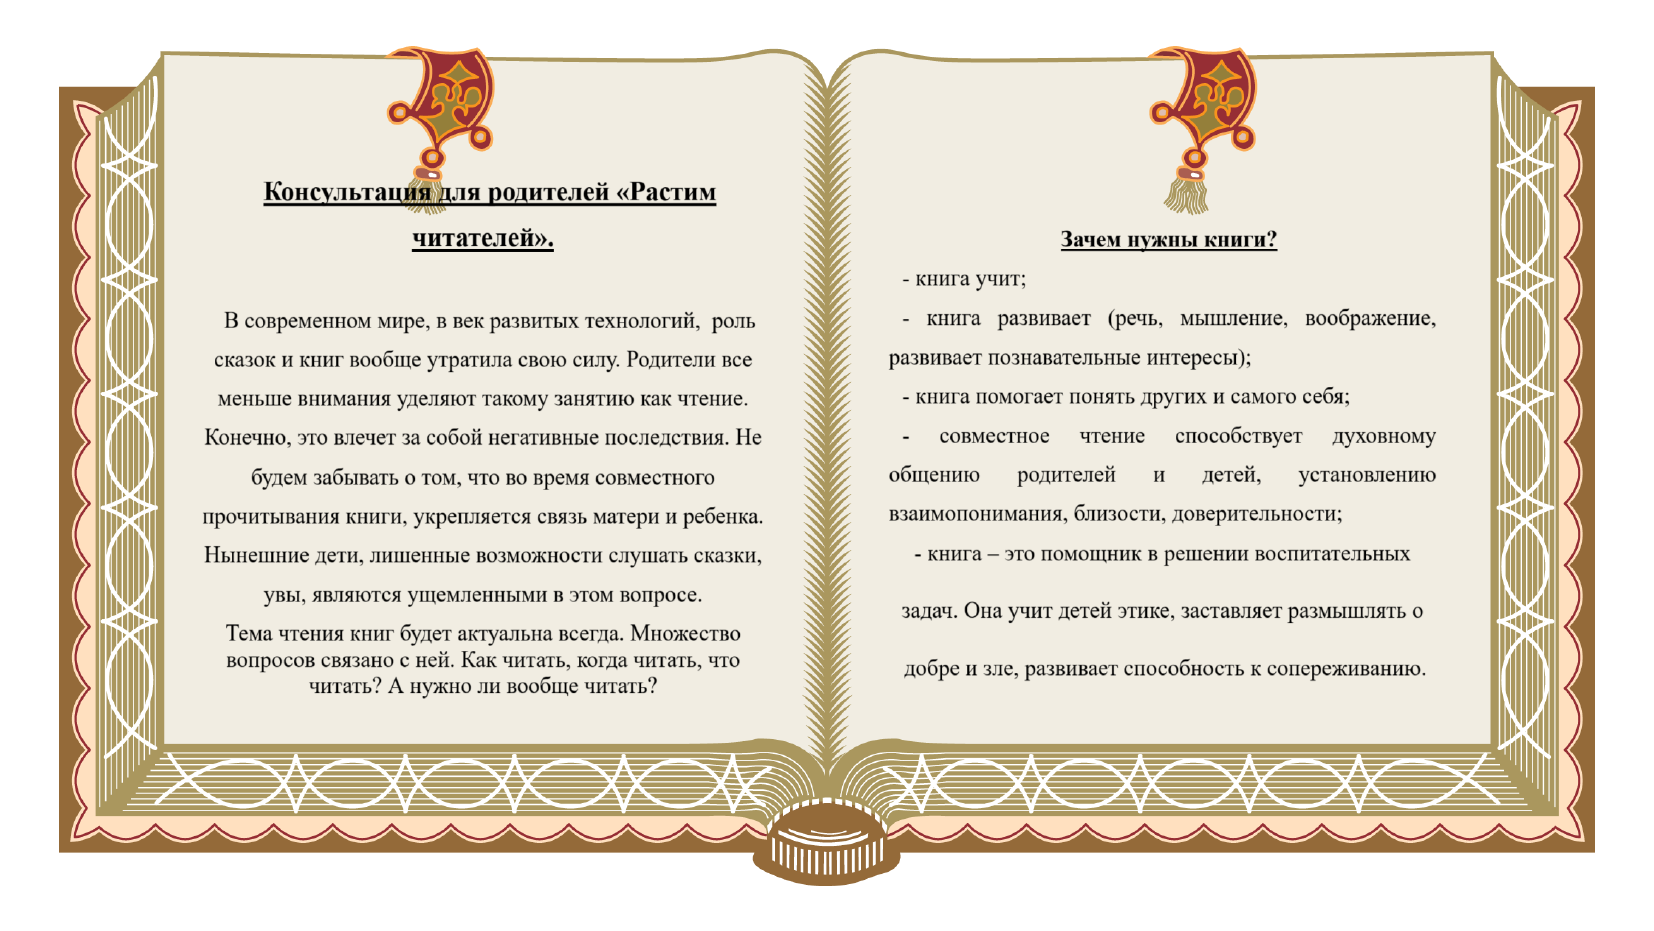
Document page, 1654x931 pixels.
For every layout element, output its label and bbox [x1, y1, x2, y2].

picture [59, 46, 1595, 886]
